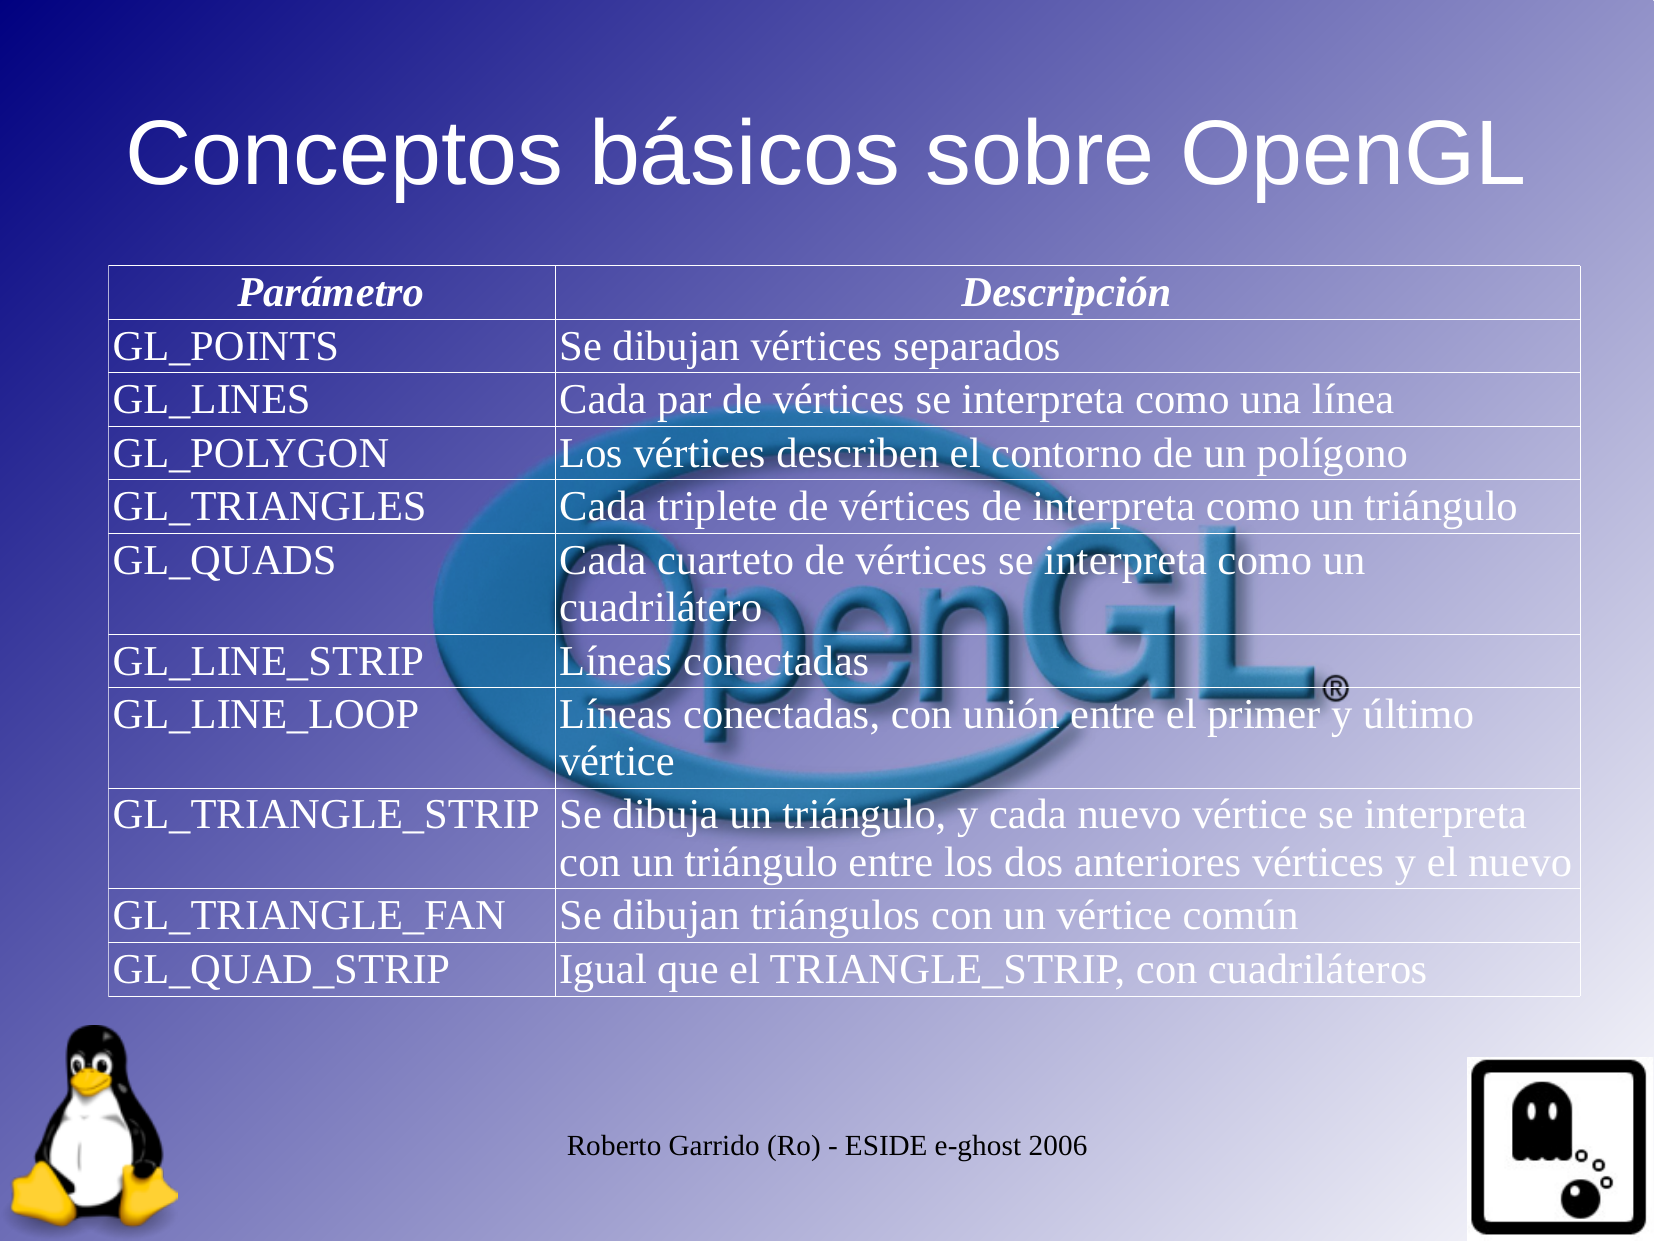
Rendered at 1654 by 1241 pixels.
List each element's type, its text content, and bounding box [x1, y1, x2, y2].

title Conceptos básicos sobre OpenGL [82, 49, 1571, 257]
chart [108, 223, 1595, 1063]
picture [1467, 1057, 1654, 1241]
picture [0, 1025, 178, 1241]
